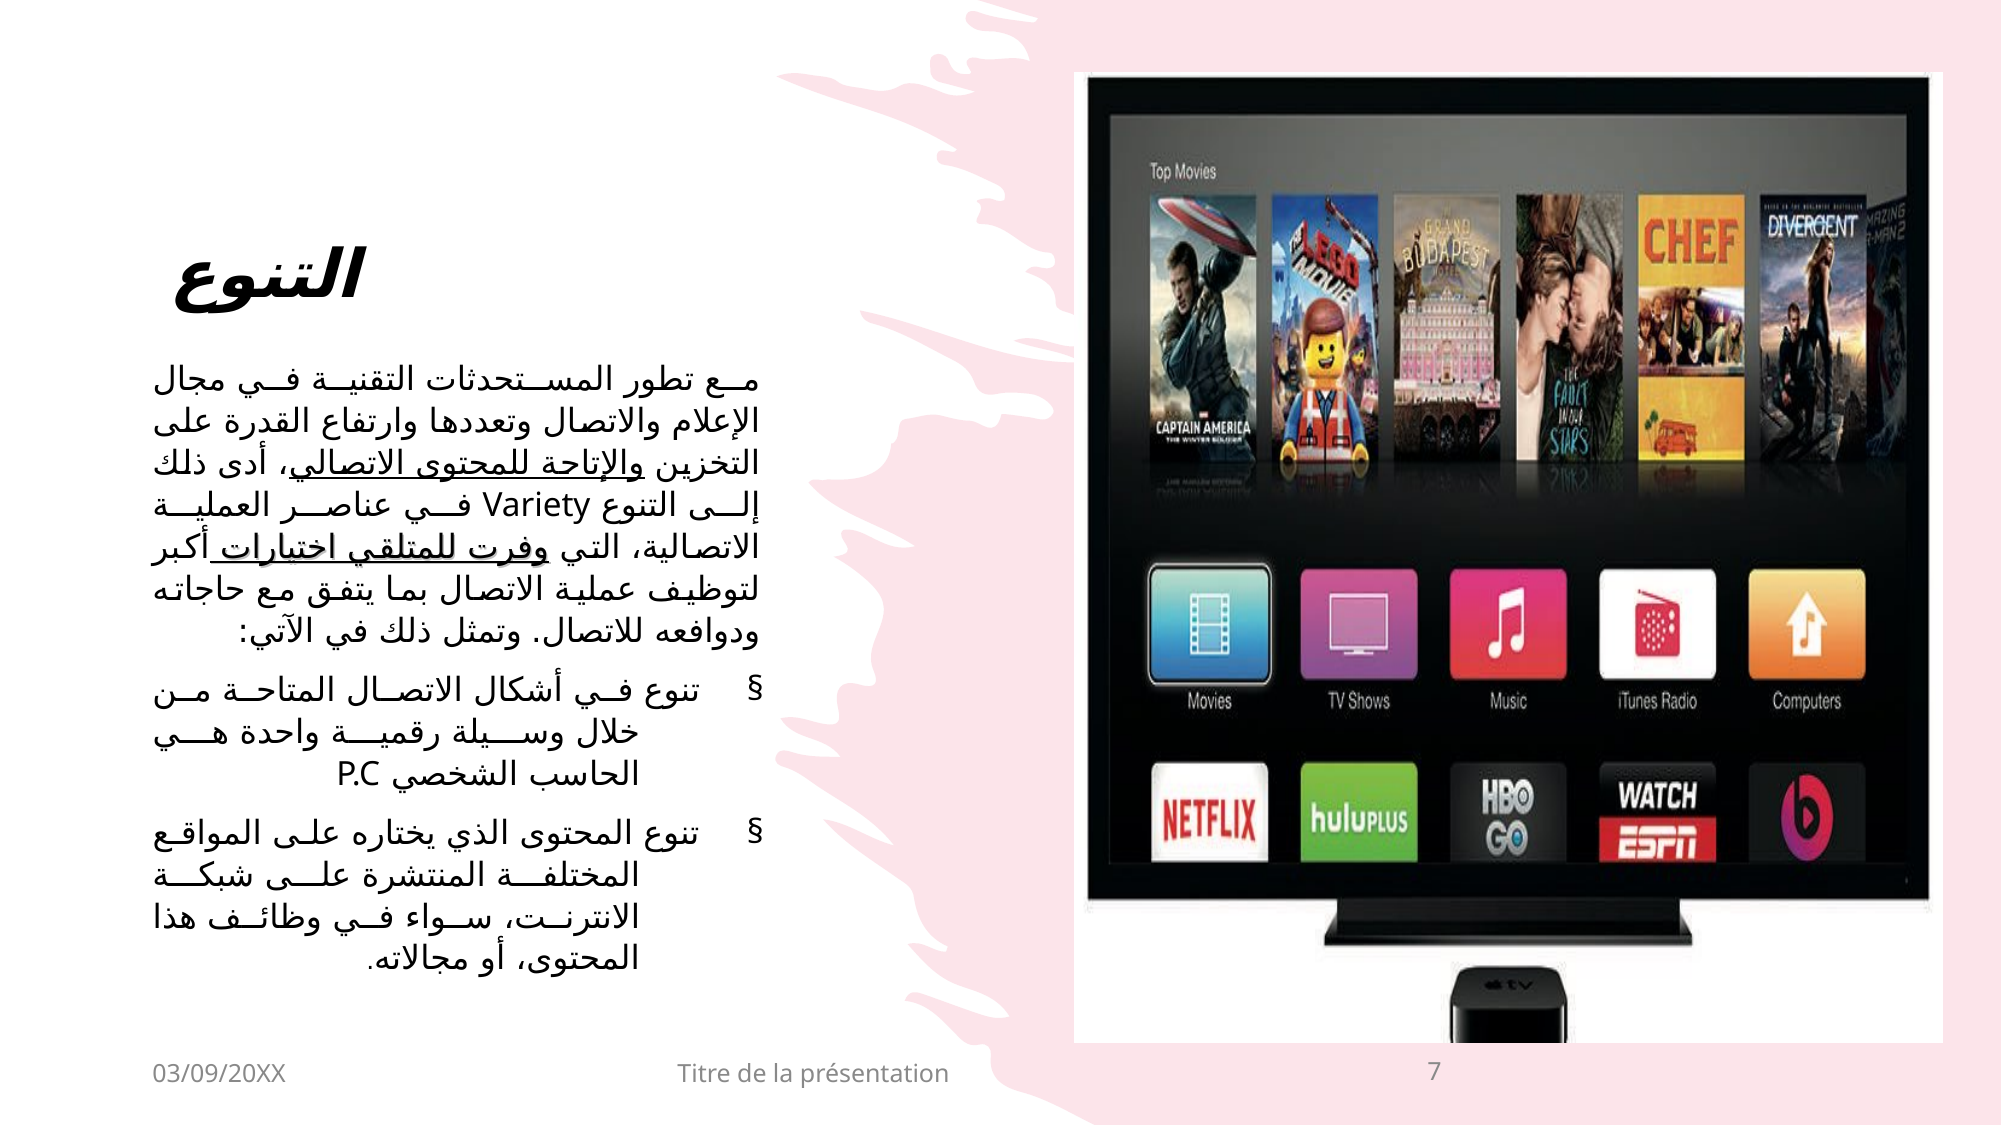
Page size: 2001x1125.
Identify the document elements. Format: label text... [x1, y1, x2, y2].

picture [1074, 72, 1943, 1043]
title التنوع [137, 104, 776, 320]
text_box Titre de la présentation [662, 1042, 1338, 1103]
list مع تطور المستحدثات التقنية في مجال الإعلام والاتصال وتعددها وارتفاع القدرة على التخزين والإتاحة للمحتوى الاتصالي، أدى ذلك إلى التنوع Variety في عناصر العملية الاتصالية، التي وفرت للمتلقي اختيارات أكبر لتوظيف عملية الاتصال بما يتفق مع حاجاته ودوافعه للاتصال. وتمثل ذلك في الآتي: تنوع في أشكال الاتصال المتاحة من خلال وسيلة رقمية واحدة هي الحاسب الشخصي P.C تنوع المحتوى الذي يختاره على المواقع المختلفة المنتشرة على شبكة الانترنت، سواء في وظائف هذا المحتوى، أو مجالاته. [137, 348, 776, 1025]
text_box ‹#› [1412, 1043, 1863, 1103]
text_box 03/09/20XX [137, 1042, 588, 1103]
